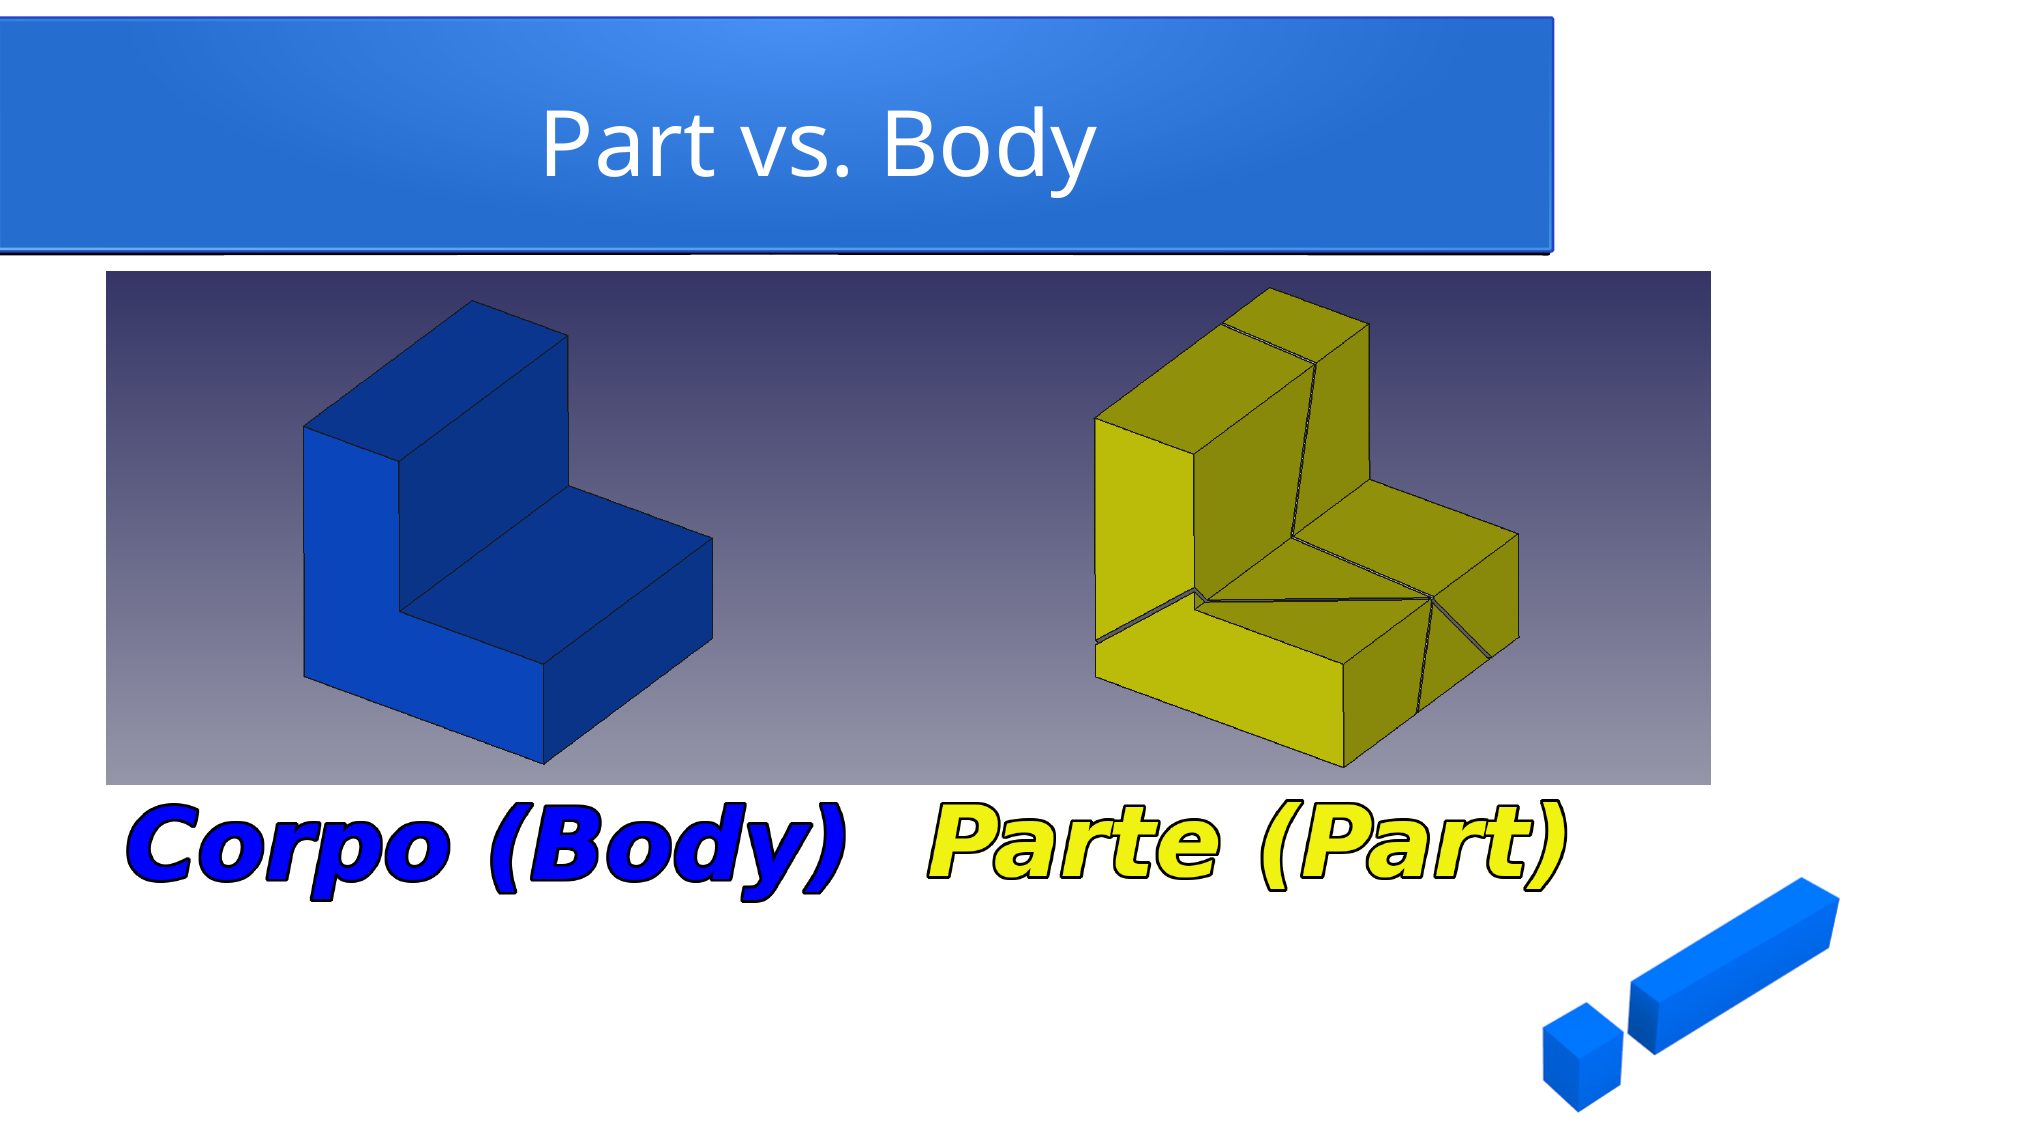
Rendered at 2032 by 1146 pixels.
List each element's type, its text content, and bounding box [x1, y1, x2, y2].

title Part vs. Body [101, 28, 1536, 255]
picture [106, 271, 2032, 1143]
